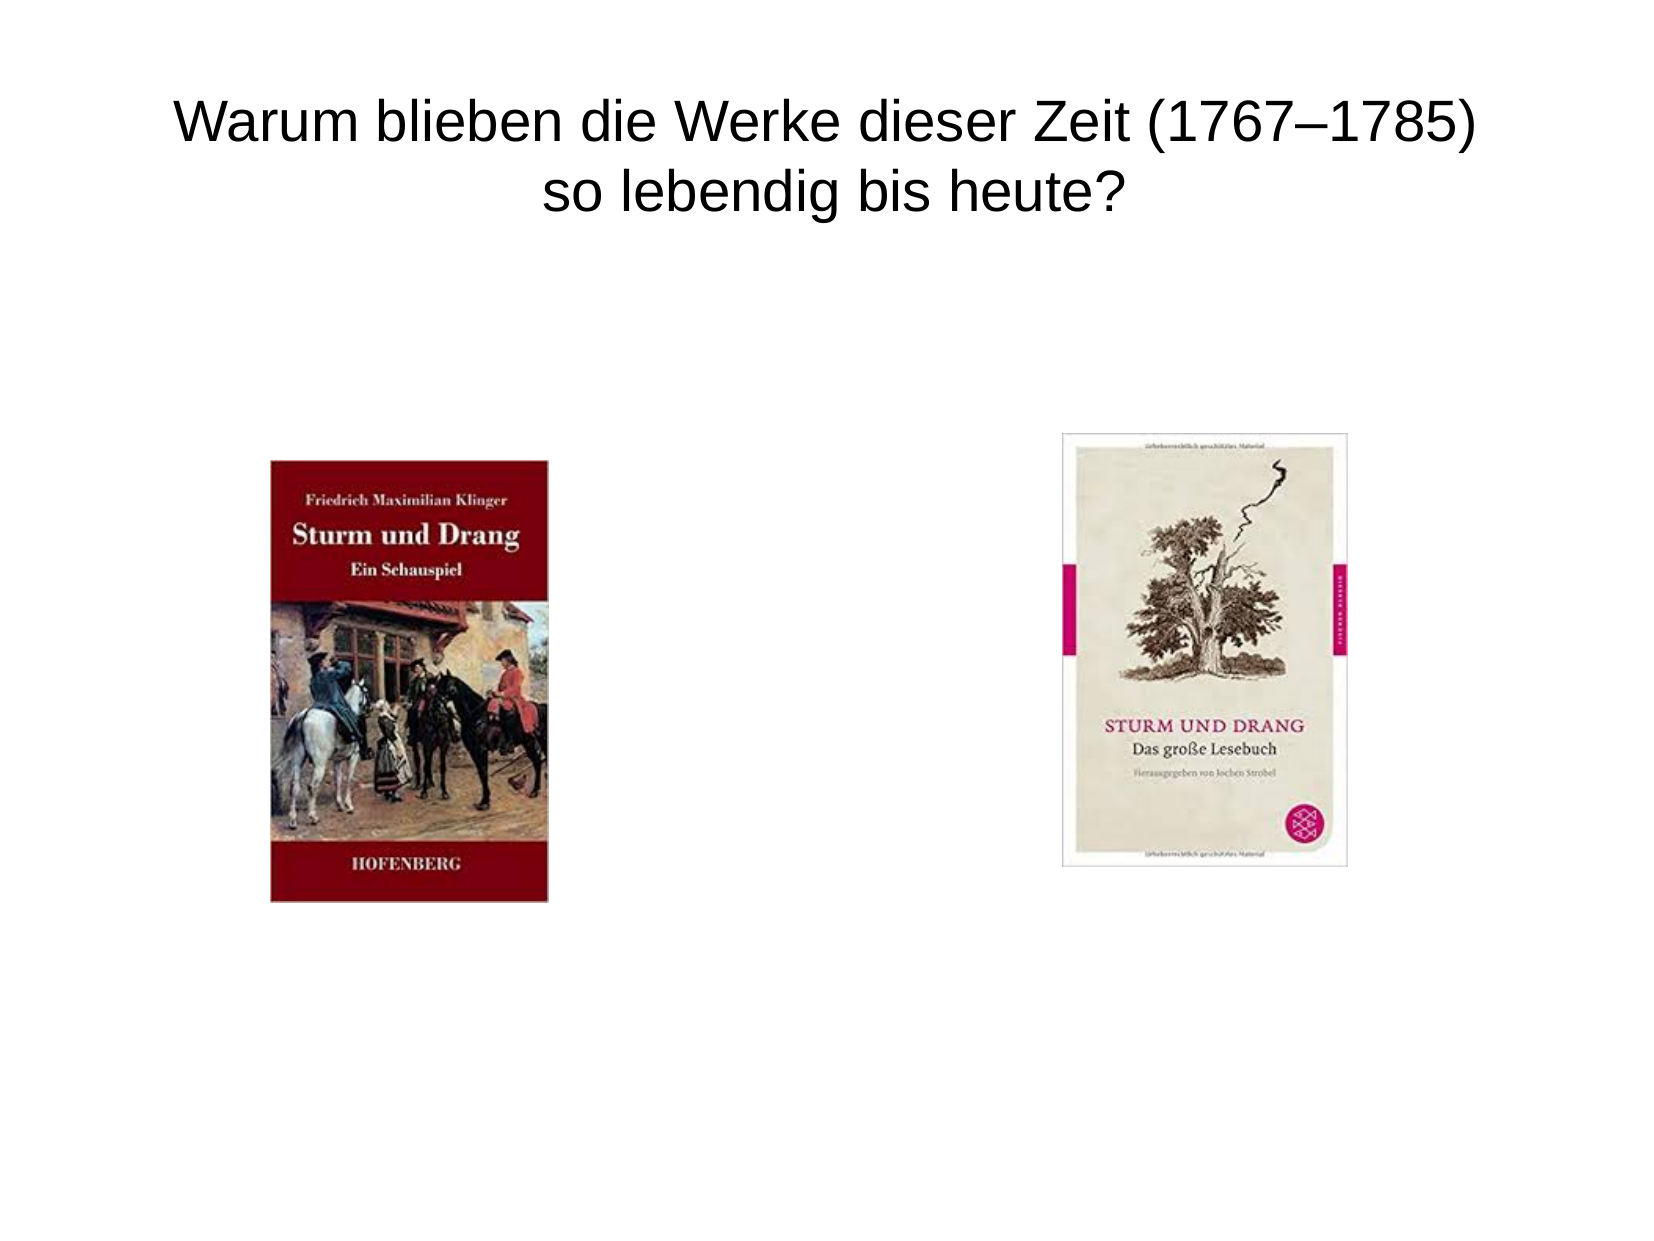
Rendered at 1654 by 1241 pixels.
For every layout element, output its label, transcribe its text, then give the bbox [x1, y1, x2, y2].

title Warum blieben die Werke dieser Zeit (1767–1785) so lebendig bis heute? [82, 49, 1571, 257]
picture [1062, 433, 1348, 867]
picture [270, 460, 549, 903]
